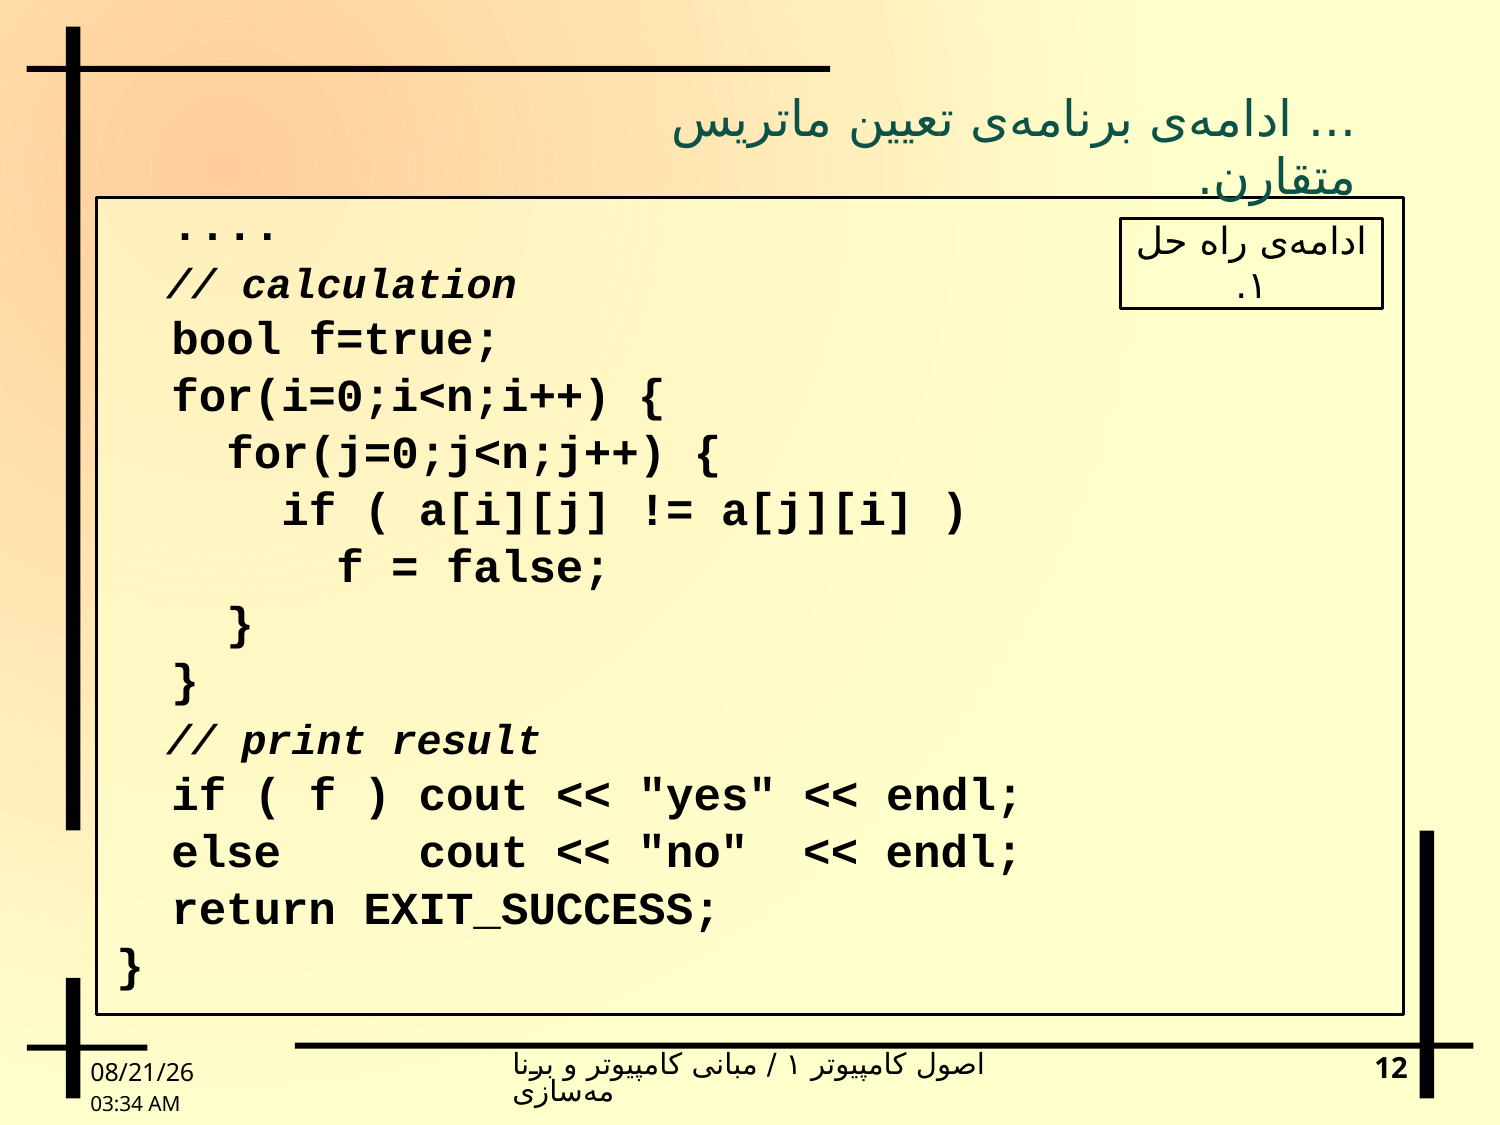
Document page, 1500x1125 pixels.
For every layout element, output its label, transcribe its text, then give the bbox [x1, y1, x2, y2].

list ادامه‌ی راه حل ۱. [1120, 218, 1383, 283]
list .... // calculation bool f=true; for(i=0;i<n;i++) { for(j=0;j<n;j++) { if ( a[i][j] != a[j][i] ) f = false; } } // print result if ( f ) cout << "yes" << endl; else cout << "no" << endl; return EXIT_SUCCESS; } [96, 197, 1404, 1015]
list ... ادامه‌ی برنامه‌ی تعیین ماتریس متقارن. [637, 89, 1410, 169]
